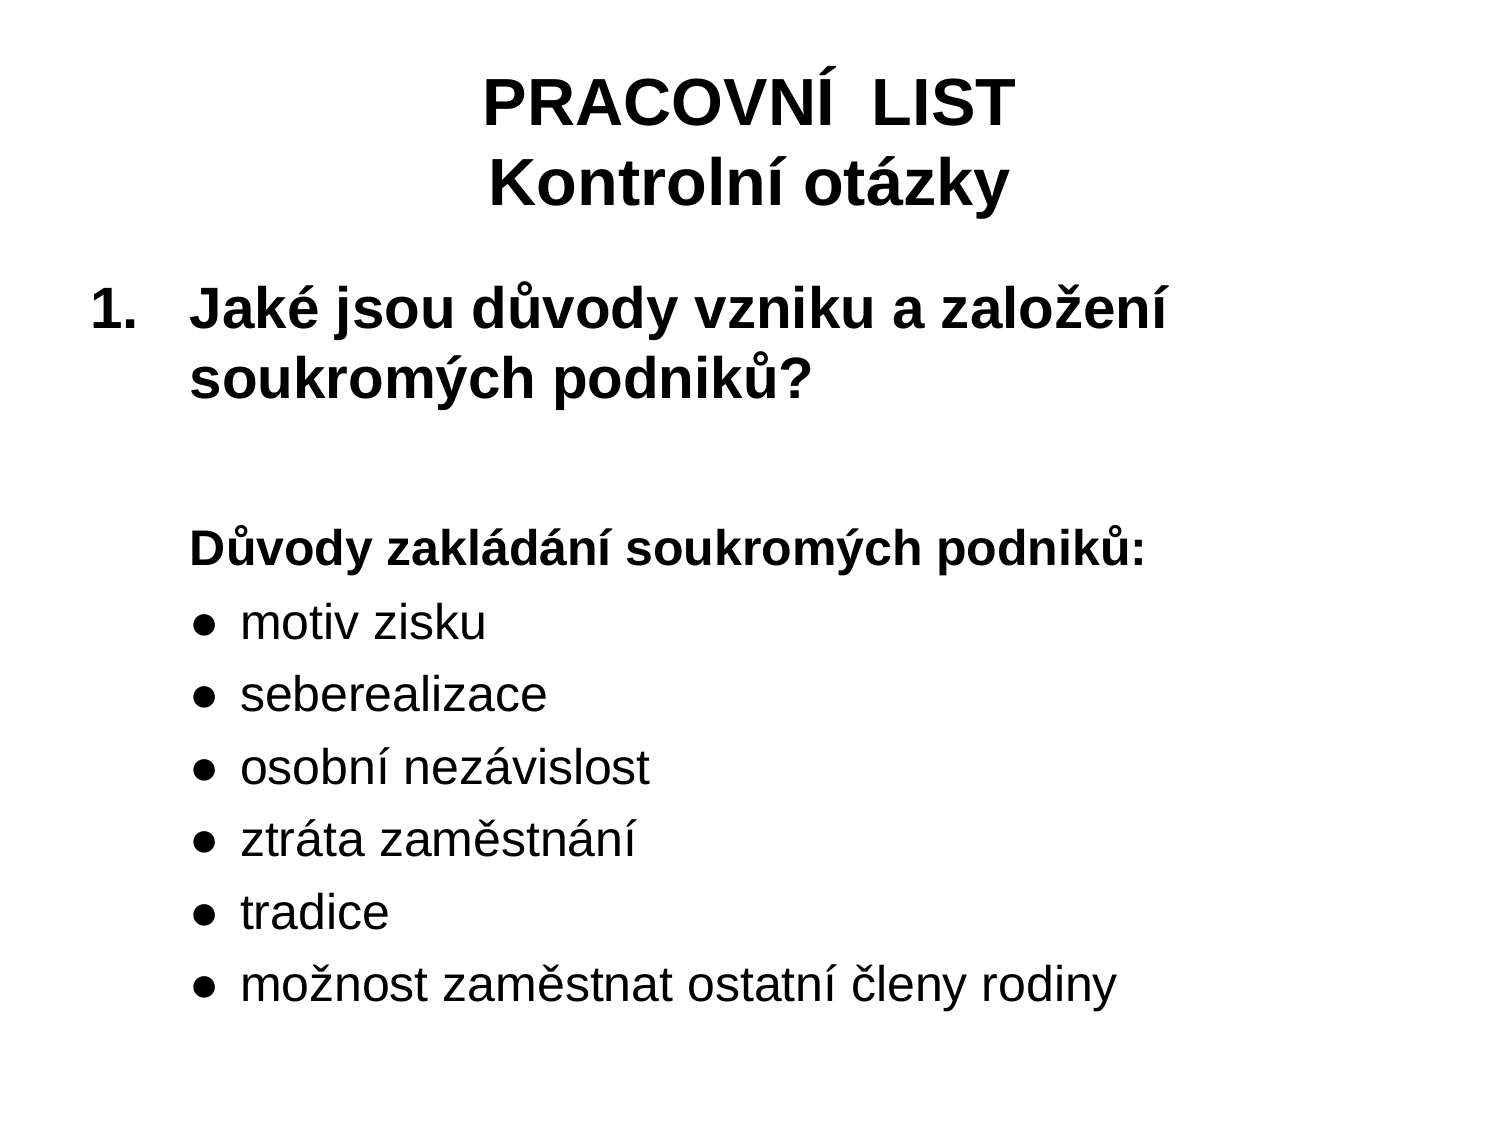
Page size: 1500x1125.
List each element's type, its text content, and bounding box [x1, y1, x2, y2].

title PRACOVNÍ LIST Kontrolní otázky [75, 45, 1426, 233]
list Jaké jsou důvody vzniku a založení soukromých podniků? Důvody zakládání soukromých podniků: ● motiv zisku ● seberealizace ● osobní nezávislost ● ztráta zaměstnání ● tradice ● možnost zaměstnat ostatní členy rodiny [75, 262, 1426, 1125]
